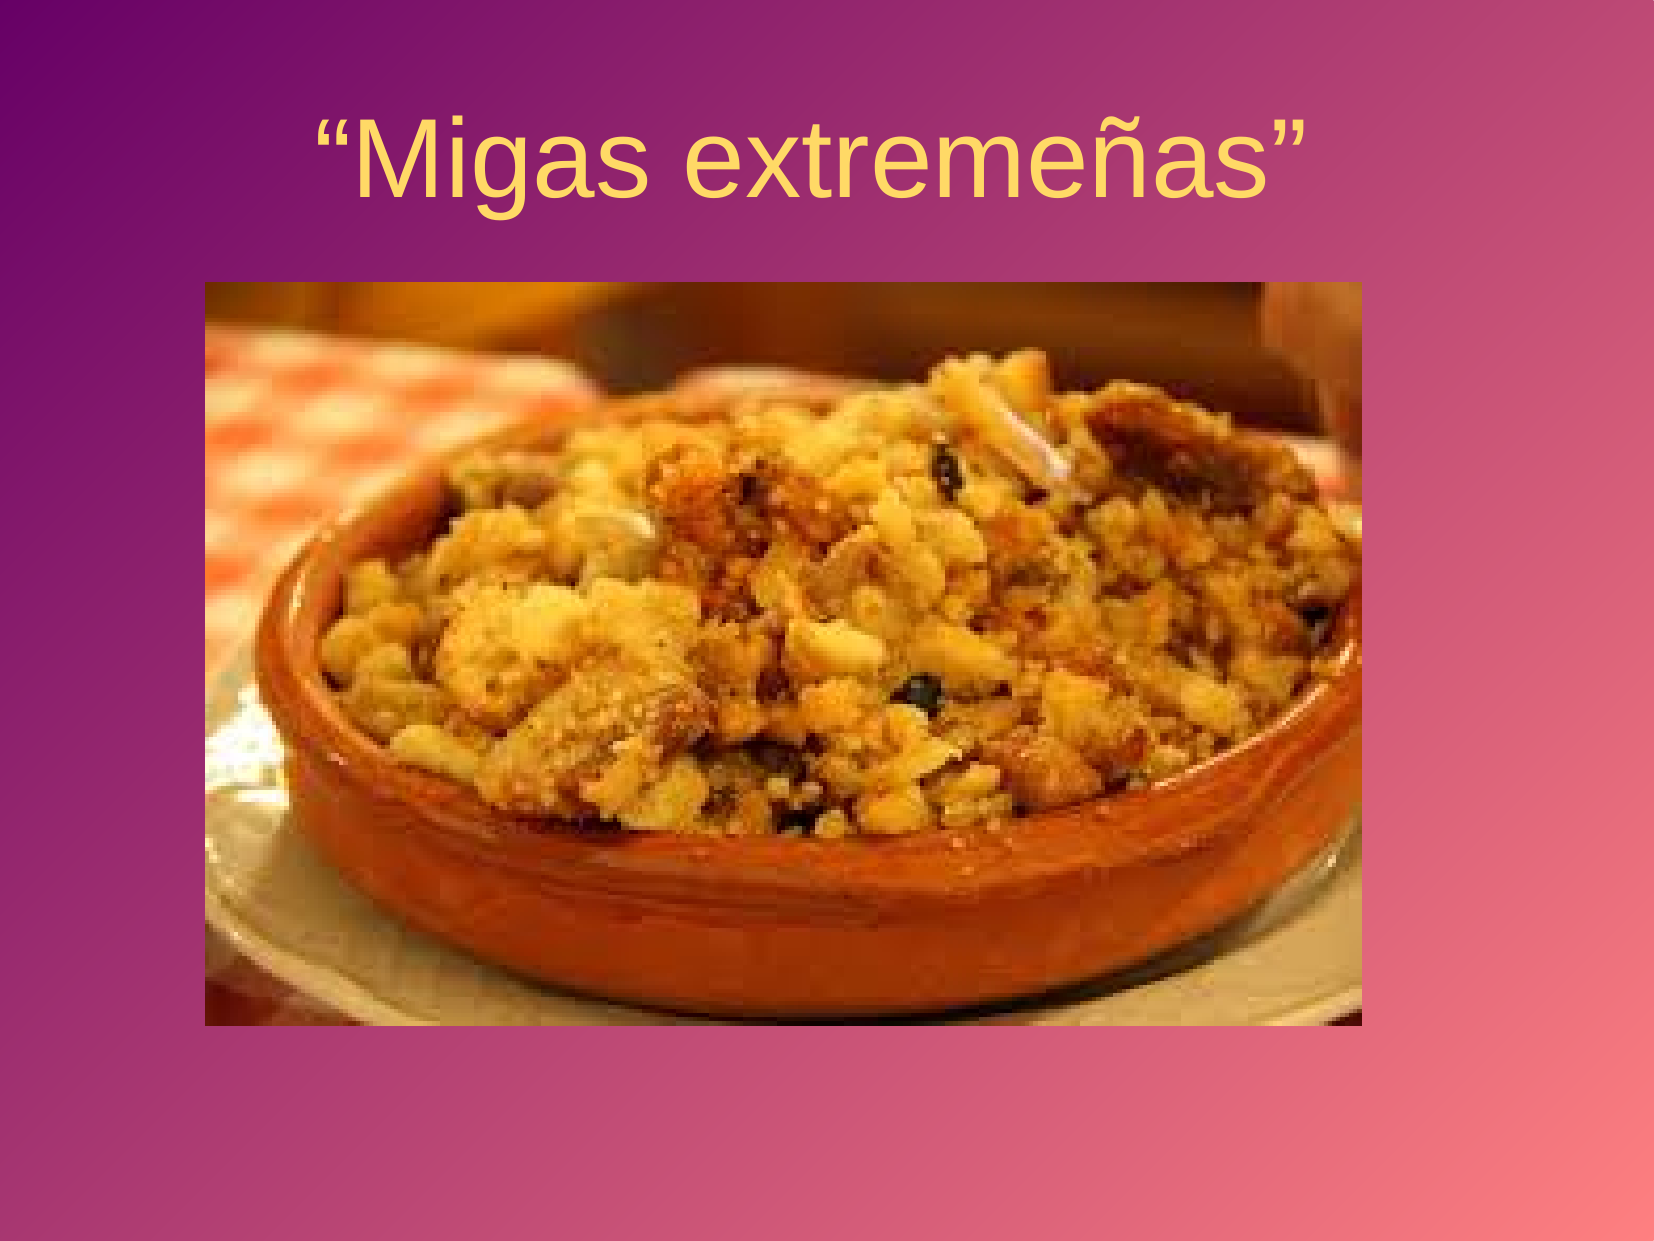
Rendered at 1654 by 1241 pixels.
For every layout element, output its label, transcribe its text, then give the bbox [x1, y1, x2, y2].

title “Migas extremeñas” [82, 49, 1571, 257]
picture [205, 282, 1362, 1026]
